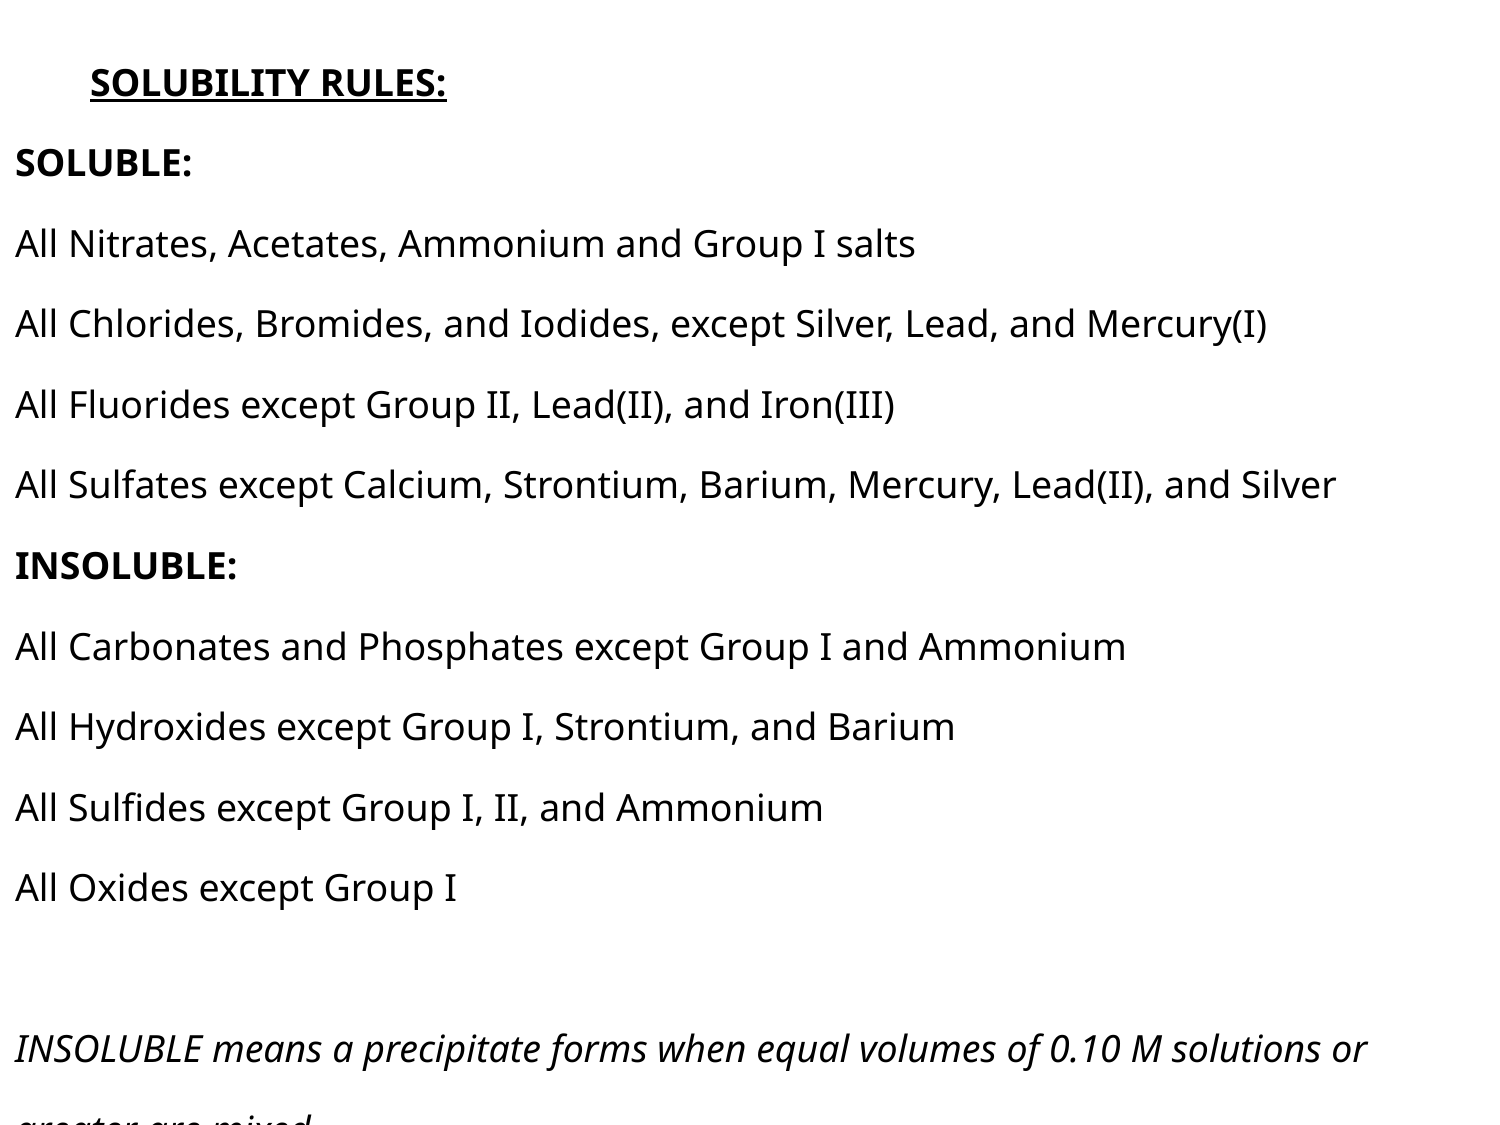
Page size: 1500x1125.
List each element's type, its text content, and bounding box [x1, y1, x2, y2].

list SOLUBILITY RULES: SOLUBLE: All Nitrates, Acetates, Ammonium and Group I salts All Chlorides, Bromides, and Iodides, except Silver, Lead, and Mercury(I) All Fluorides except Group II, Lead(II), and Iron(III) All Sulfates except Calcium, Strontium, Barium, Mercury, Lead(II), and Silver INSOLUBLE: All Carbonates and Phosphates except Group I and Ammonium All Hydroxides except Group I, Strontium, and Barium All Sulfides except Group I, II, and Ammonium All Oxides except Group I INSOLUBLE means a precipitate forms when equal volumes of 0.10 M solutions or greater are mixed [15, 5, 1471, 1125]
